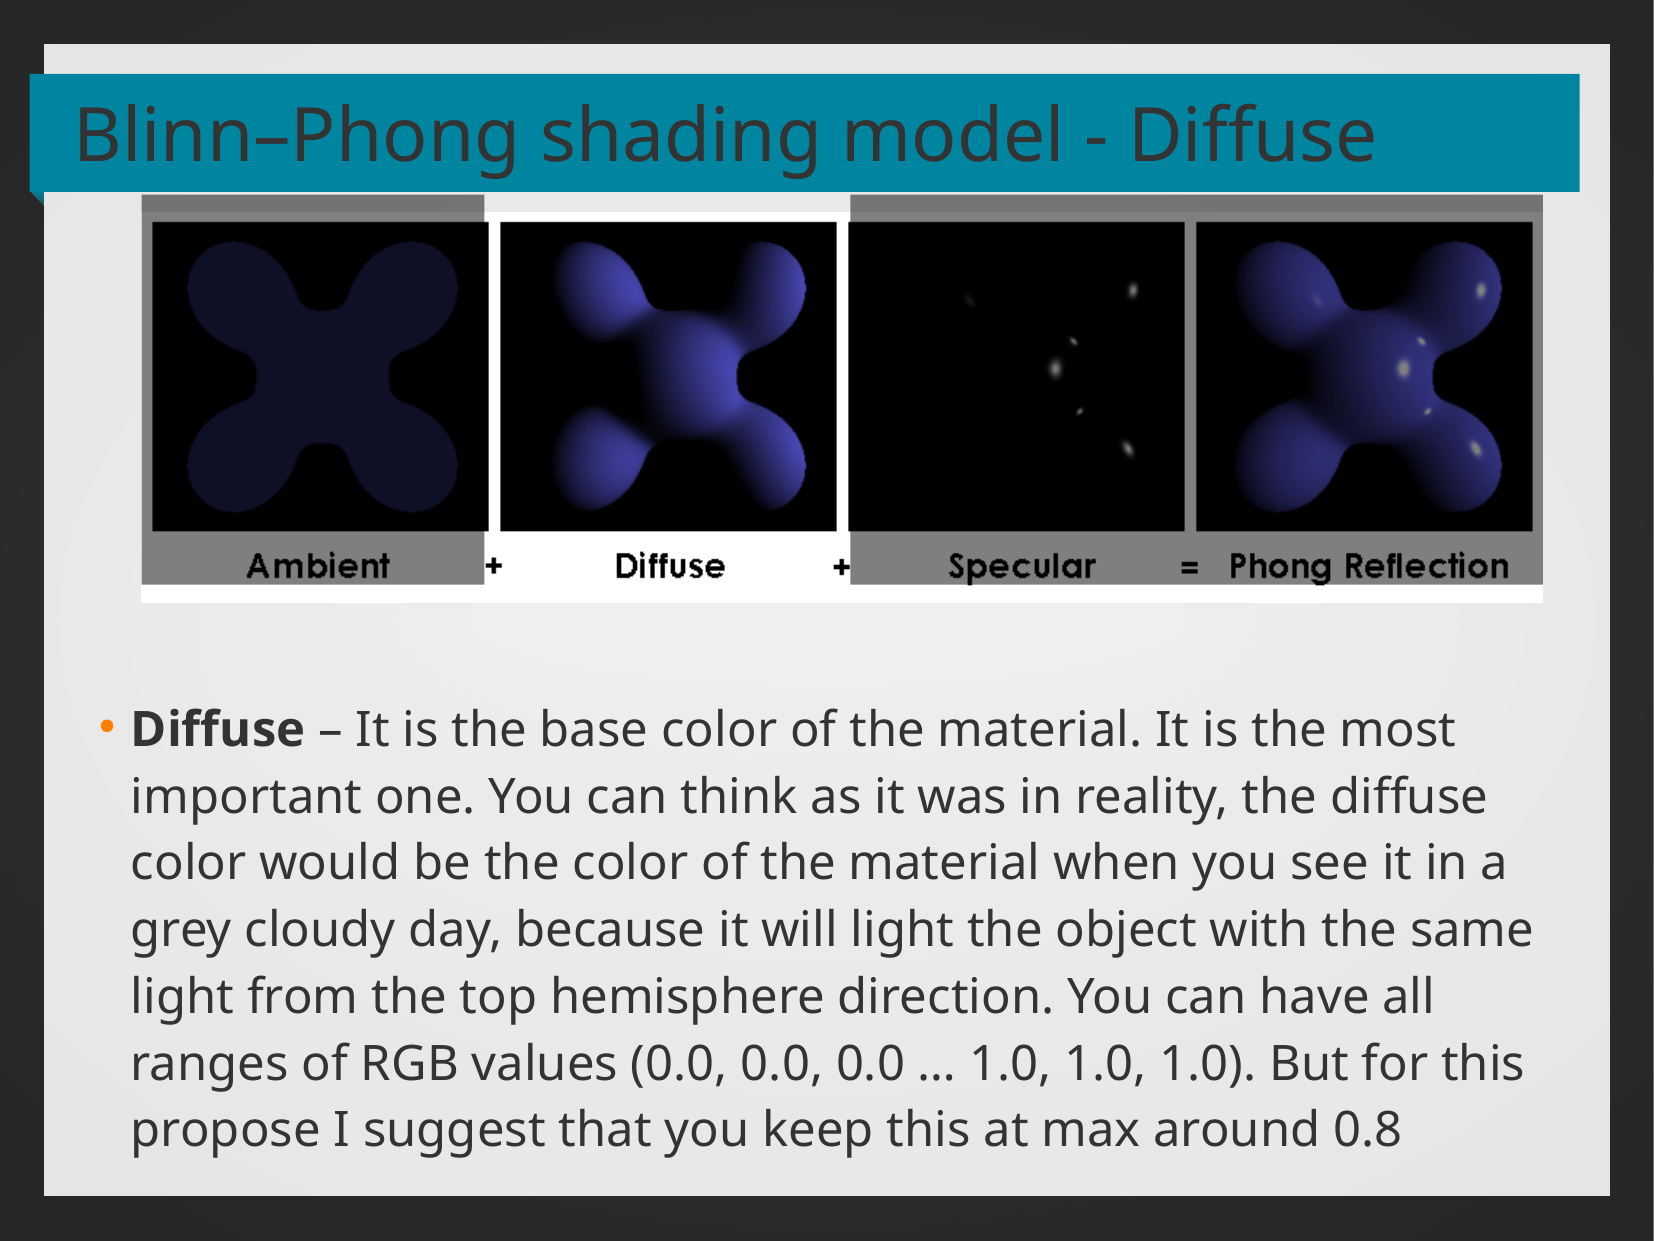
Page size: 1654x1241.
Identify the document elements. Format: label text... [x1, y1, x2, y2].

text_box [141, 194, 485, 585]
picture [141, 212, 1543, 603]
text_box [850, 194, 1543, 585]
title Blinn–Phong shading model - Diffuse [73, 73, 1565, 192]
list Diffuse – It is the base color of the material. It is the most important one. You can think as it was in reality, the diffuse color would be the color of the material when you see it in a grey cloudy day, because it will light the object with the same light from the top hemisphere direction. You can have all ranges of RGB values (0.0, 0.0, 0.0 … 1.0, 1.0, 1.0). But for this propose I suggest that you keep this at max around 0.8 [73, 236, 1580, 1167]
